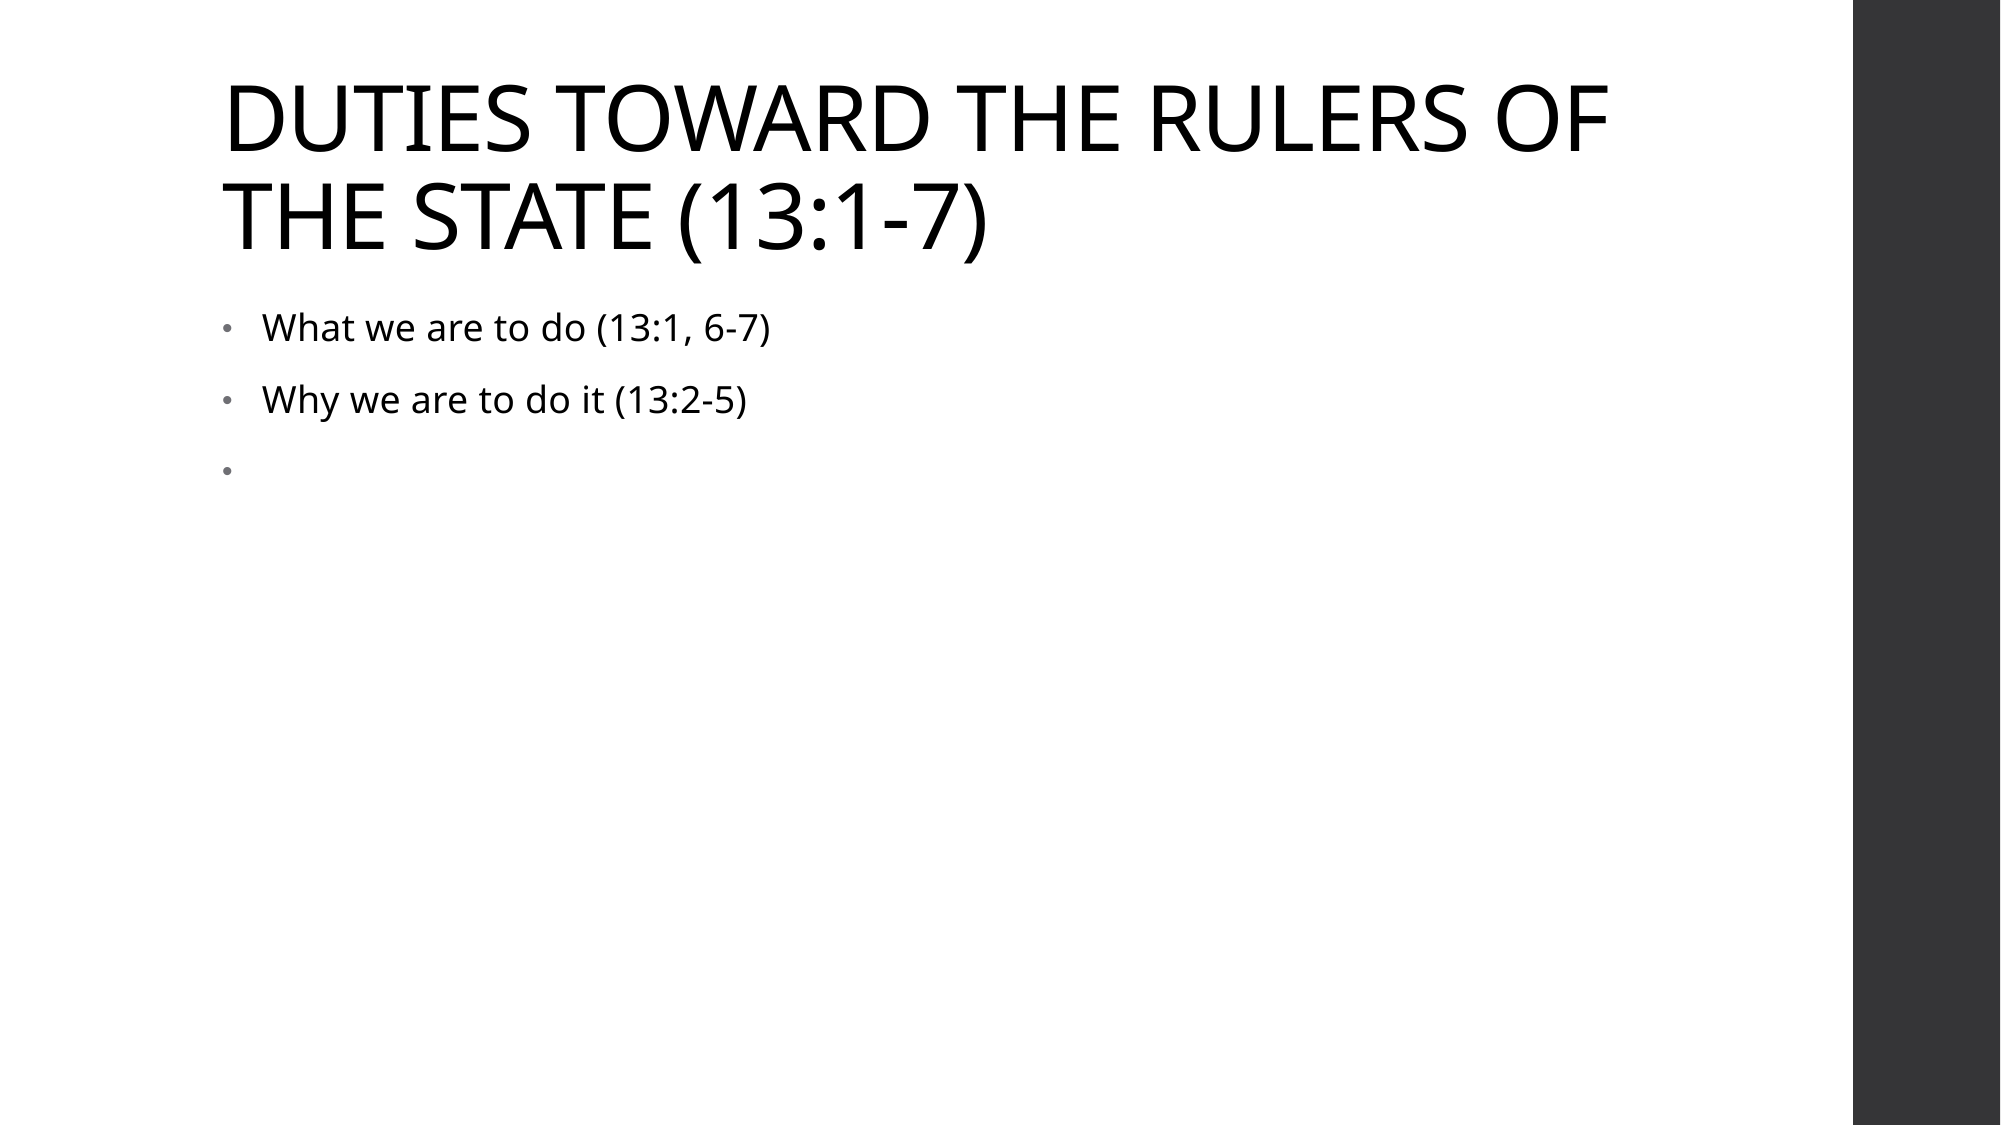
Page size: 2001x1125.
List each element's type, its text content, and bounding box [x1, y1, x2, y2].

list What we are to do (13:1, 6-7) Why we are to do it (13:2-5) [206, 299, 1617, 1014]
title DUTIES TOWARD THE RULERS OF THE STATE (13:1-7) [206, 60, 1797, 278]
